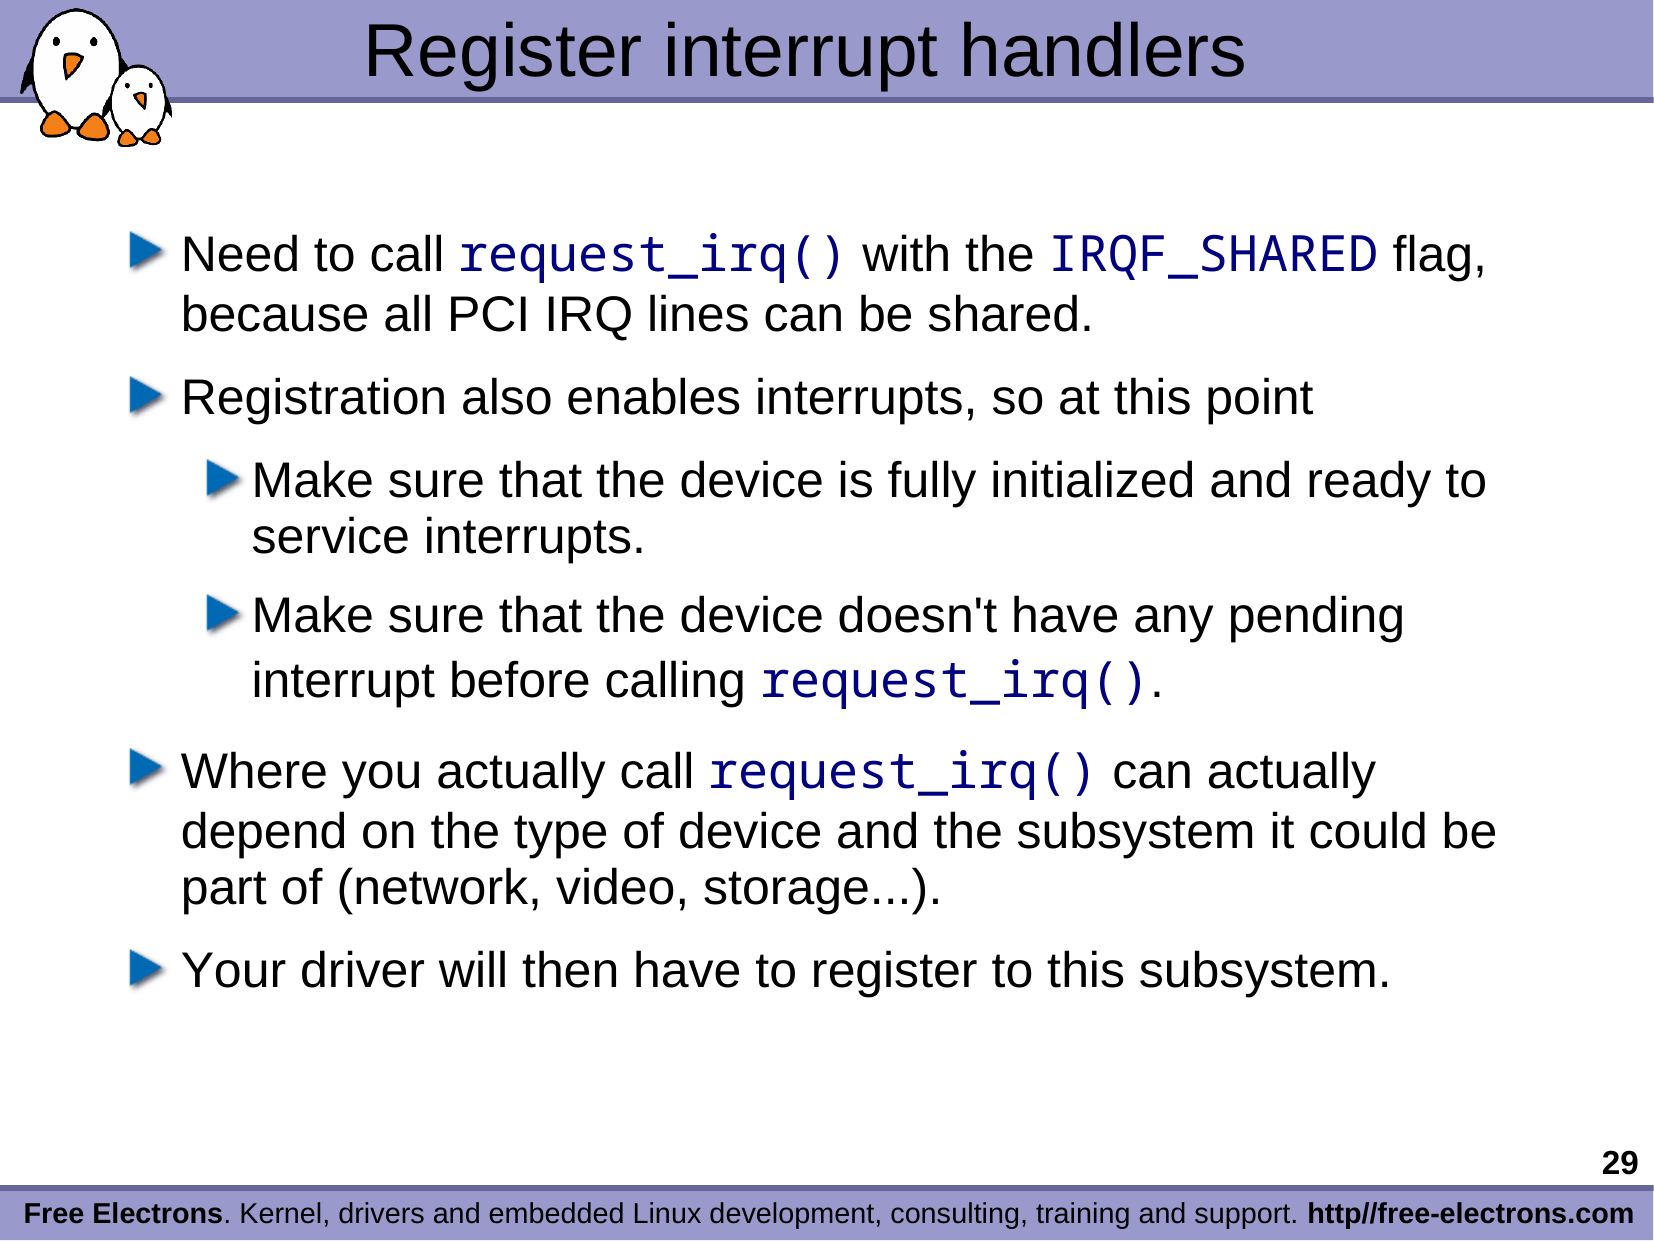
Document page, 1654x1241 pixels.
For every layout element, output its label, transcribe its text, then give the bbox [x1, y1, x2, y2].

picture [20, 8, 172, 147]
list Need to call request_irq() with the IRQF_SHARED flag, because all PCI IRQ lines can be shared. Registration also enables interrupts, so at this point Make sure that the device is fully initialized and ready to service interrupts. Make sure that the device doesn't have any pending interrupt before calling request_irq(). Where you actually call request_irq() can actually depend on the type of device and the subsystem it could be part of (network, video, storage...). Your driver will then have to register to this subsystem. [109, 218, 1522, 1069]
title Register interrupt handlers [60, 0, 1551, 101]
